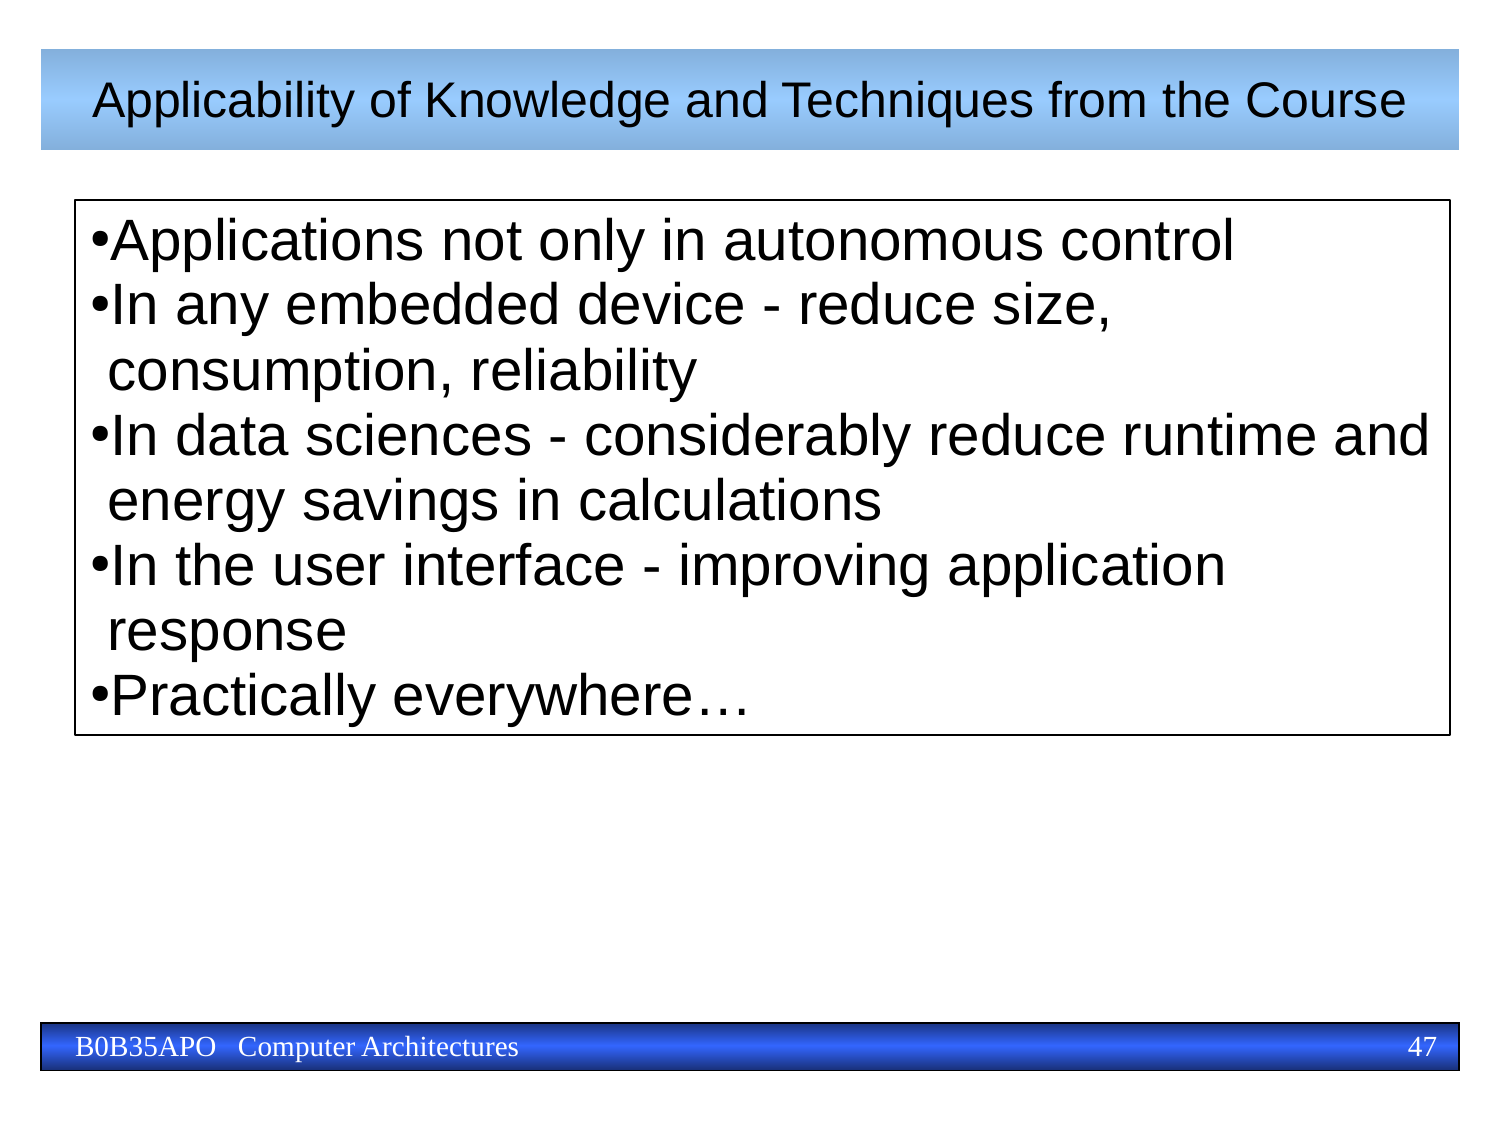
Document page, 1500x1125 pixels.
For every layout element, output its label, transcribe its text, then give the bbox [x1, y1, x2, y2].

title Applicability of Knowledge and Techniques from the Course [41, 49, 1459, 150]
text_box Applications not only in autonomous control In any embedded device - reduce size, consumption, reliability In data sciences - considerably reduce runtime and energy savings in calculations In the user interface - improving application response Practically everywhere… [75, 199, 1450, 735]
